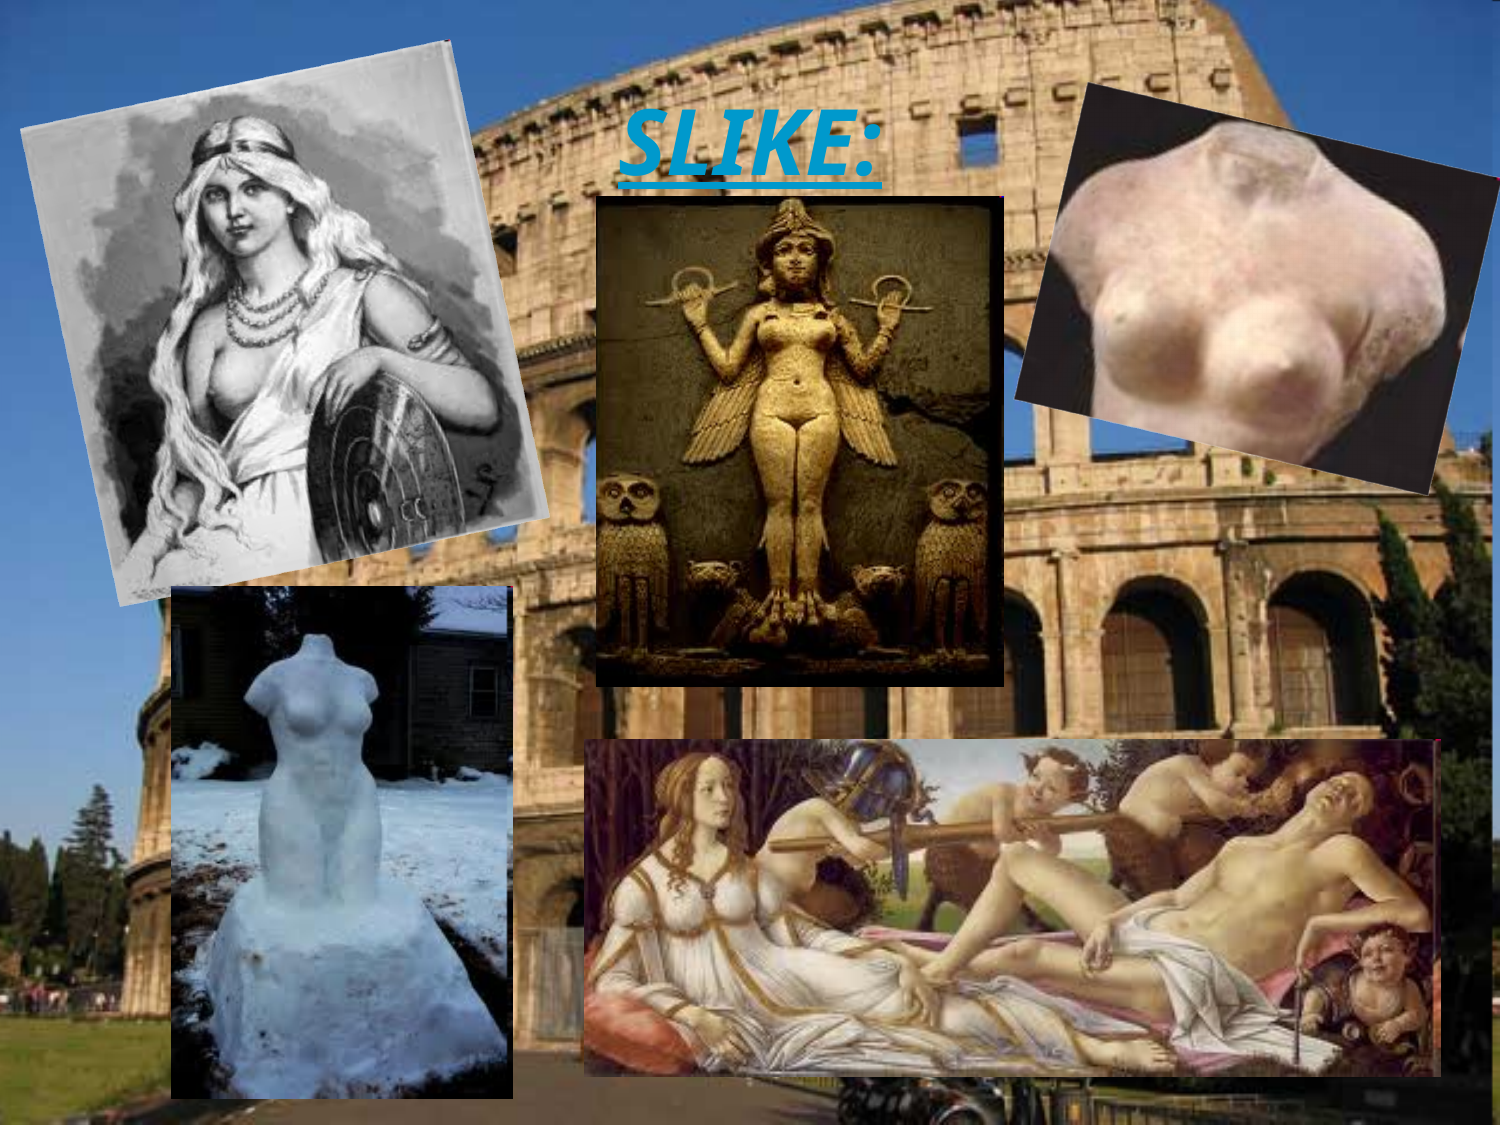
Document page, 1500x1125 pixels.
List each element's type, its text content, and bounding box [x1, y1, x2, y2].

title SLIKE: [75, 45, 413, 116]
title SLIKE: [452, 45, 1425, 233]
picture [0, 0, 1500, 1125]
